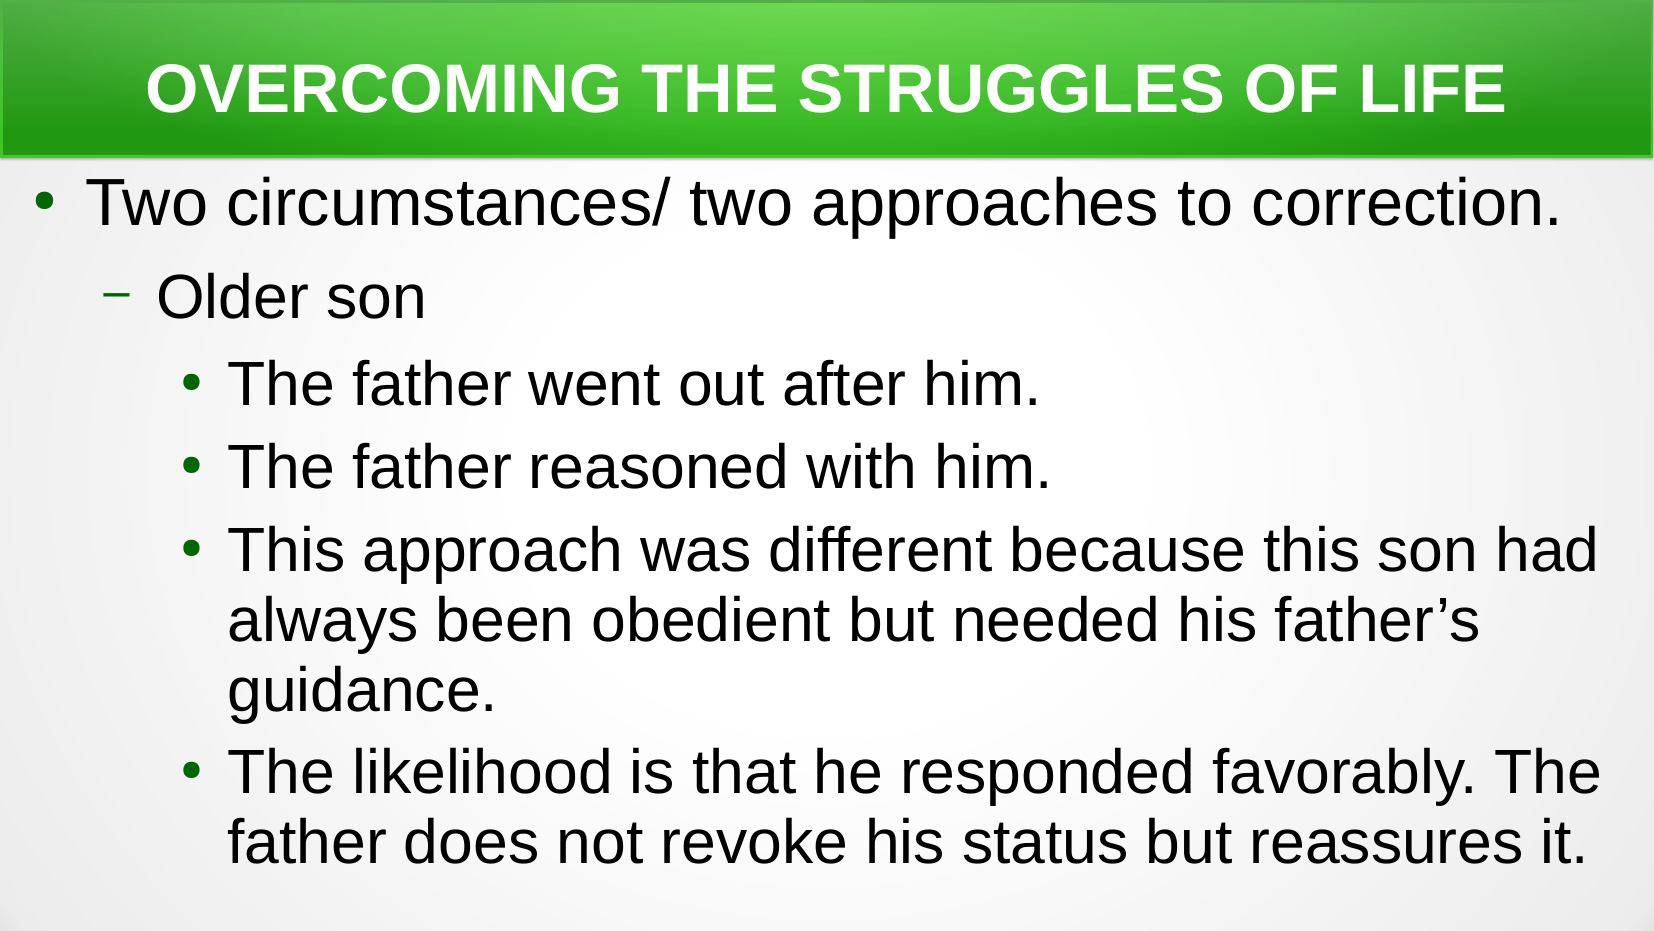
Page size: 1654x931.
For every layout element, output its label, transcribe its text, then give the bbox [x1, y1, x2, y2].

title OVERCOMING THE STRUGGLES OF LIFE [82, 35, 1571, 142]
list Two circumstances/ two approaches to correction. Older son The father went out after him. The father reasoned with him. This approach was different because this son had always been obedient but needed his father’s guidance. The likelihood is that he responded favorably. The father does not revoke his status but reassures it. [15, 165, 1636, 931]
